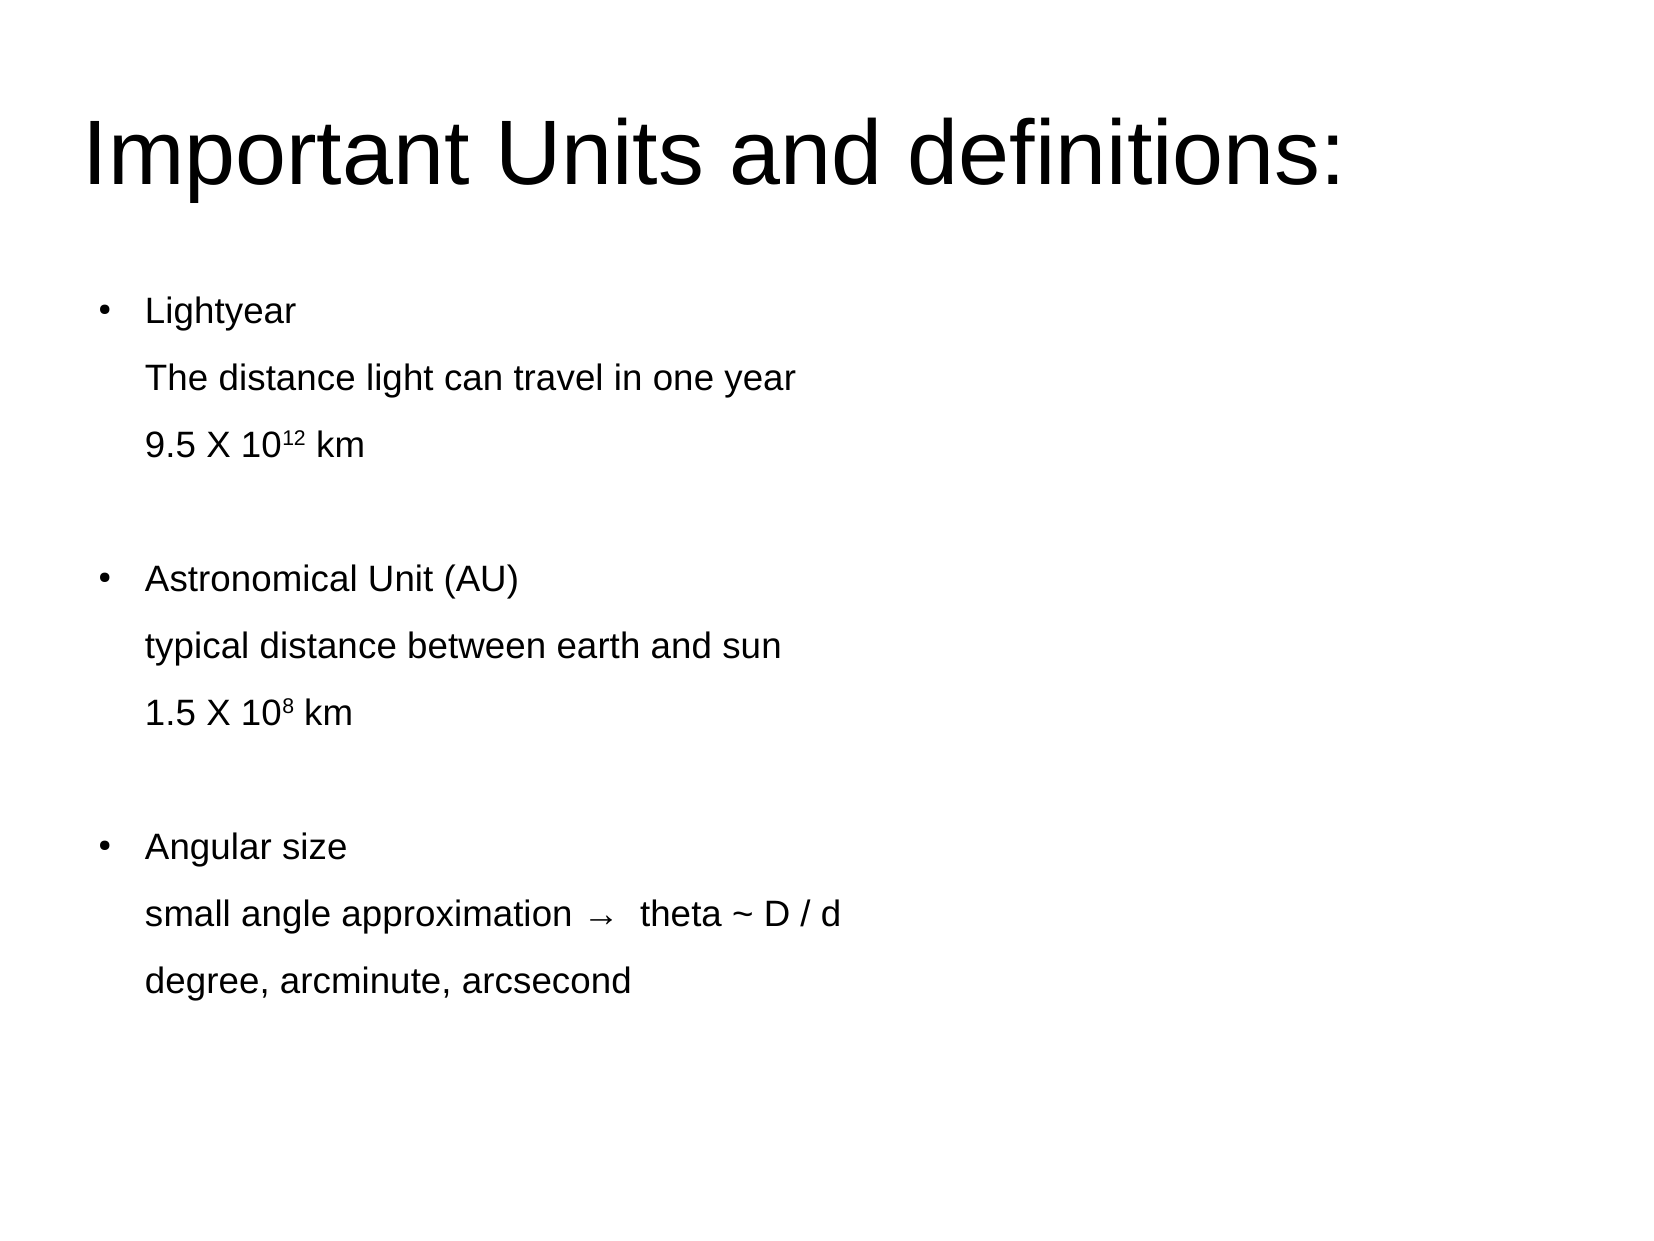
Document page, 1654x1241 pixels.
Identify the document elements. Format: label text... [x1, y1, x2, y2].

list Lightyear The distance light can travel in one year 9.5 X 1012 km Astronomical Unit (AU) typical distance between earth and sun 1.5 X 108 km Angular size small angle approximation → theta ~ D / d degree, arcminute, arcsecond [82, 290, 1571, 1010]
title Important Units and definitions: [82, 49, 1571, 257]
